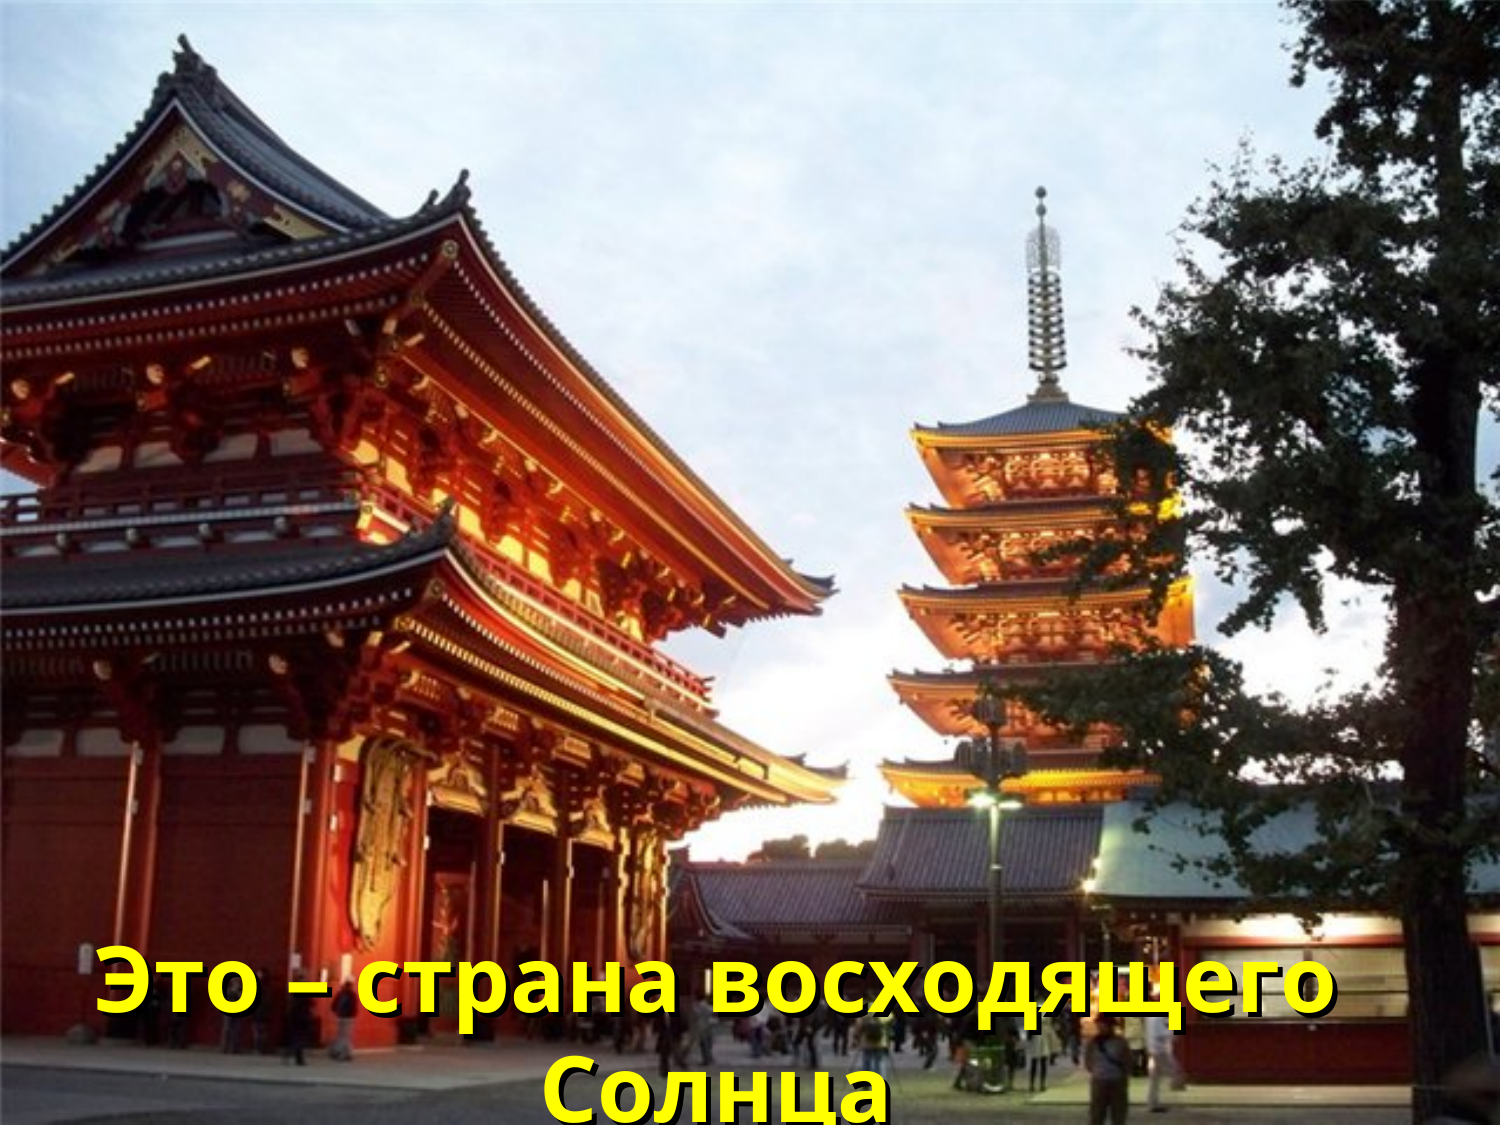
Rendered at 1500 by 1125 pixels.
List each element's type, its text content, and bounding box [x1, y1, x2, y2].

title Это – страна восходящего Солнца [41, 937, 1392, 1125]
picture [0, 0, 1500, 1125]
